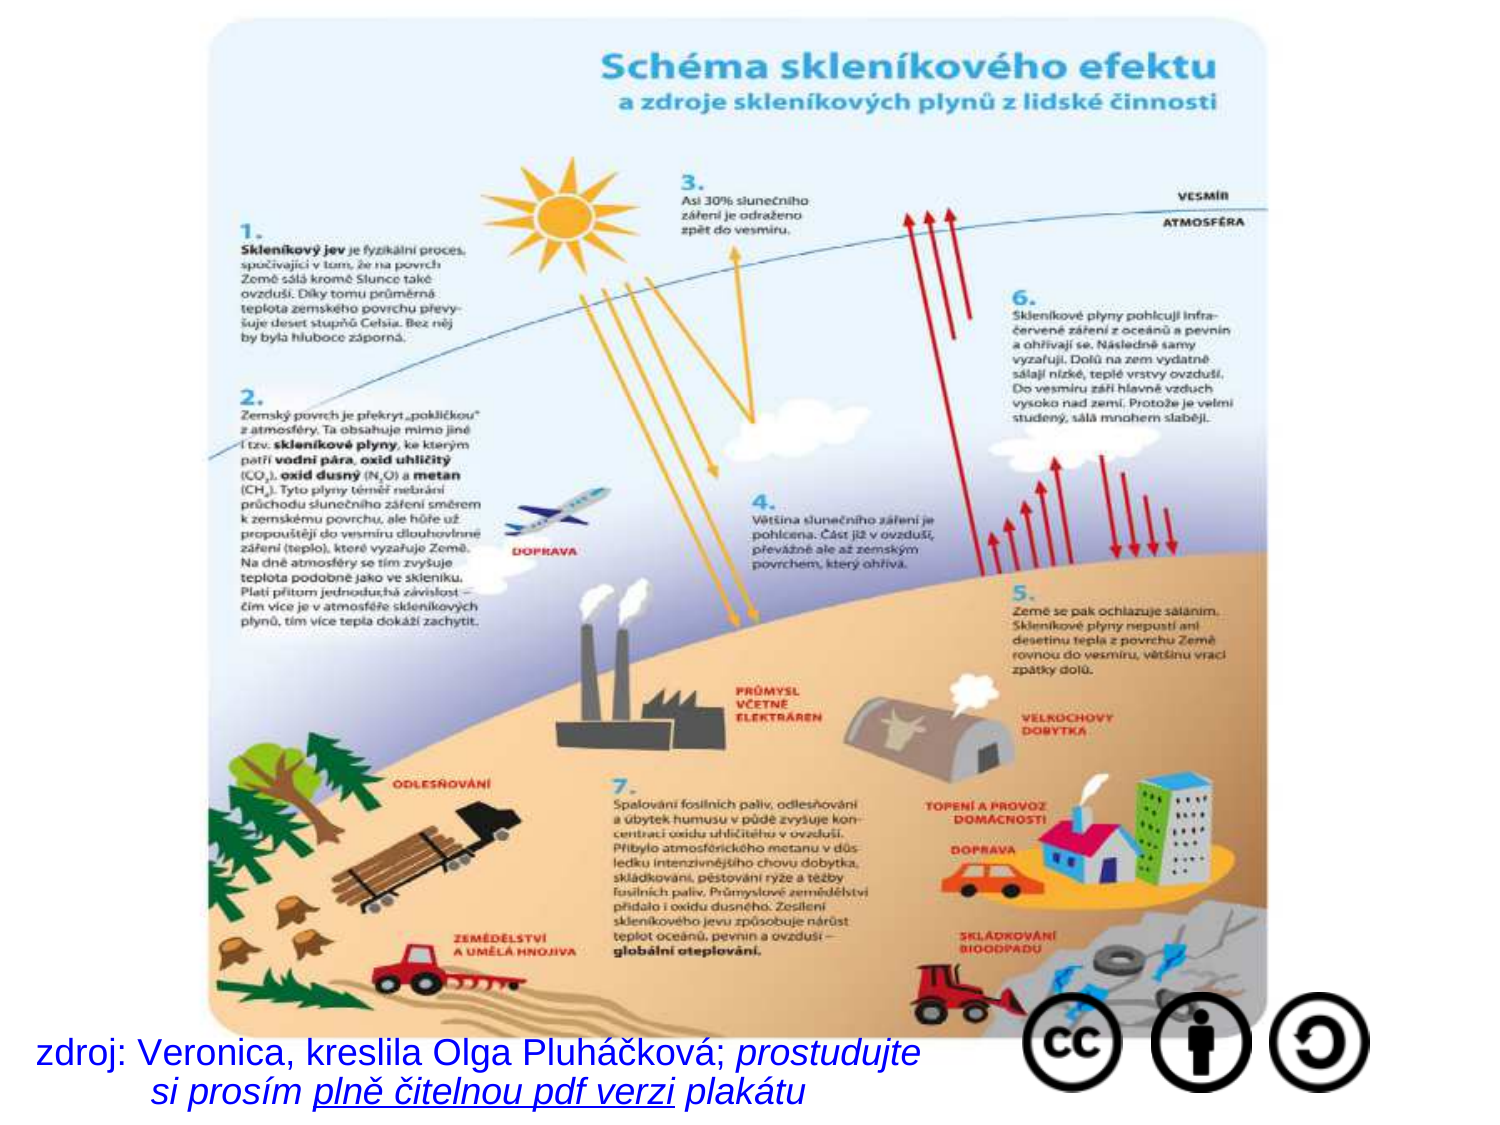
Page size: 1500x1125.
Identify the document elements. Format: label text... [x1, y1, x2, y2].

picture [147, 0, 1370, 1093]
text_box zdroj: Veronica, kreslila Olga Pluháčková; prostudujte si prosím plně čitelnou pdf verzi plakátu [29, 1010, 928, 1125]
